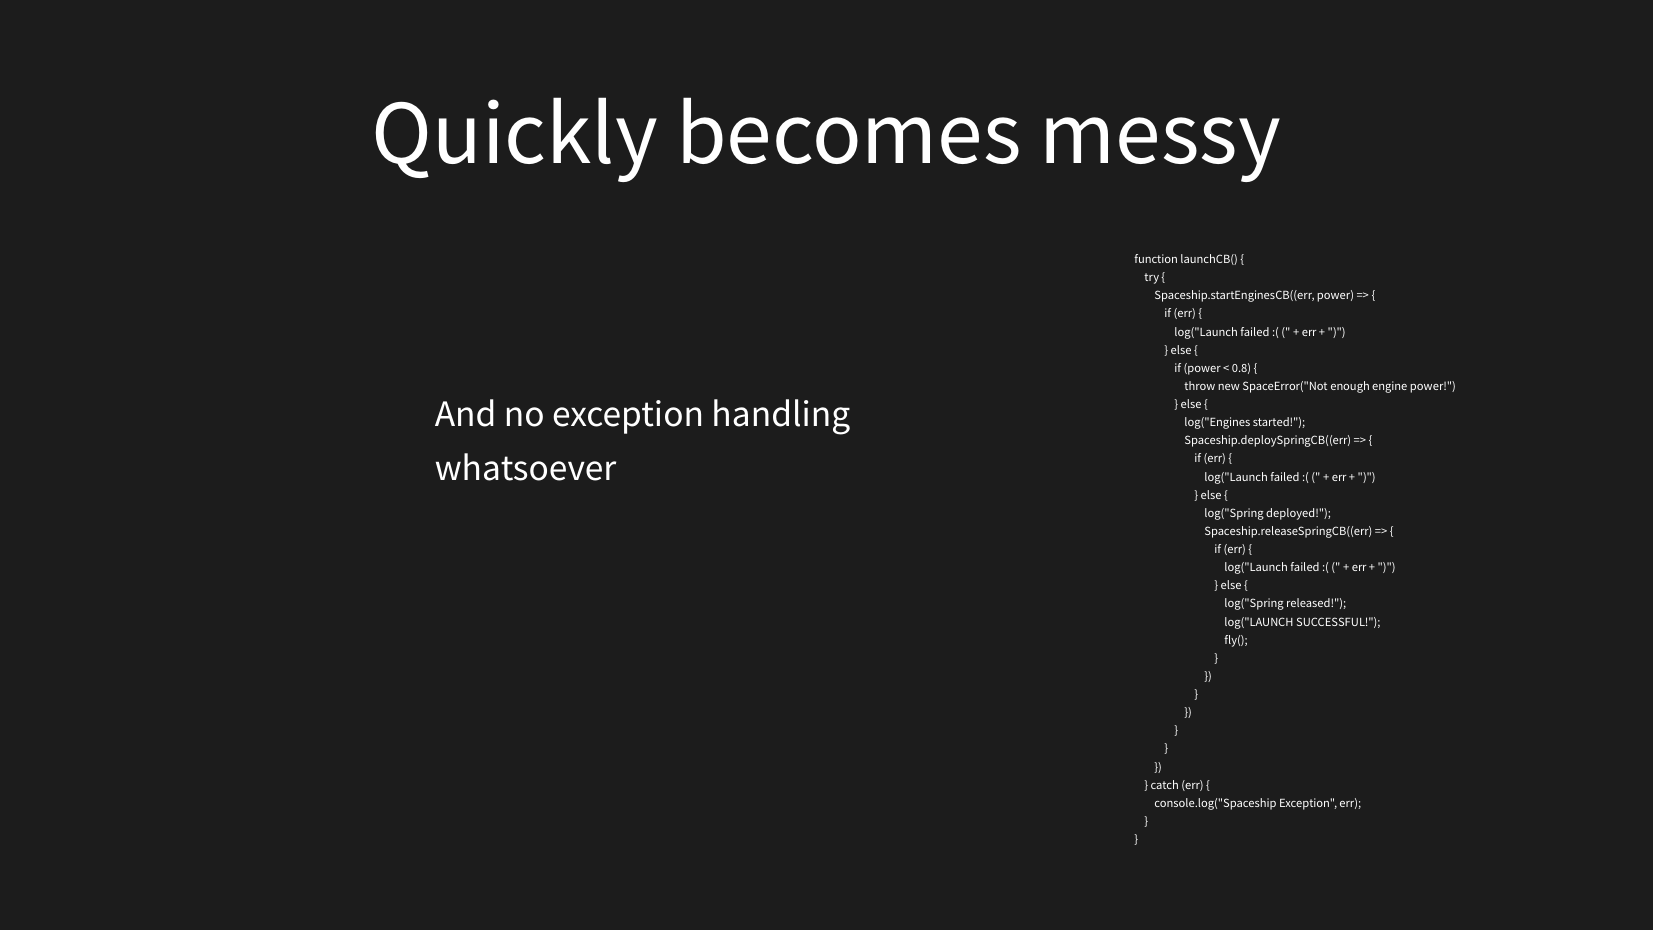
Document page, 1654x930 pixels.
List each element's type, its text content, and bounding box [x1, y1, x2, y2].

text_box function launchCB() { try { Spaceship.startEnginesCB((err, power) => { if (err) { log("Launch failed :( (" + err + ")") } else { if (power < 0.8) { throw new SpaceError("Not enough engine power!") } else { log("Engines started!"); Spaceship.deploySpringCB((err) => { if (err) { log("Launch failed :( (" + err + ")") } else { log("Spring deployed!"); Spaceship.releaseSpringCB((err) => { if (err) { log("Launch failed :( (" + err + ")") } else { log("Spring released!"); log("LAUNCH SUCCESSFUL!"); fly(); } }) } }) } } }) } catch (err) { console.log("Spaceship Exception", err); } } [1119, 241, 1630, 873]
text_box And no exception handling whatsoever [420, 375, 991, 499]
title Quickly becomes messy [0, 15, 1653, 247]
